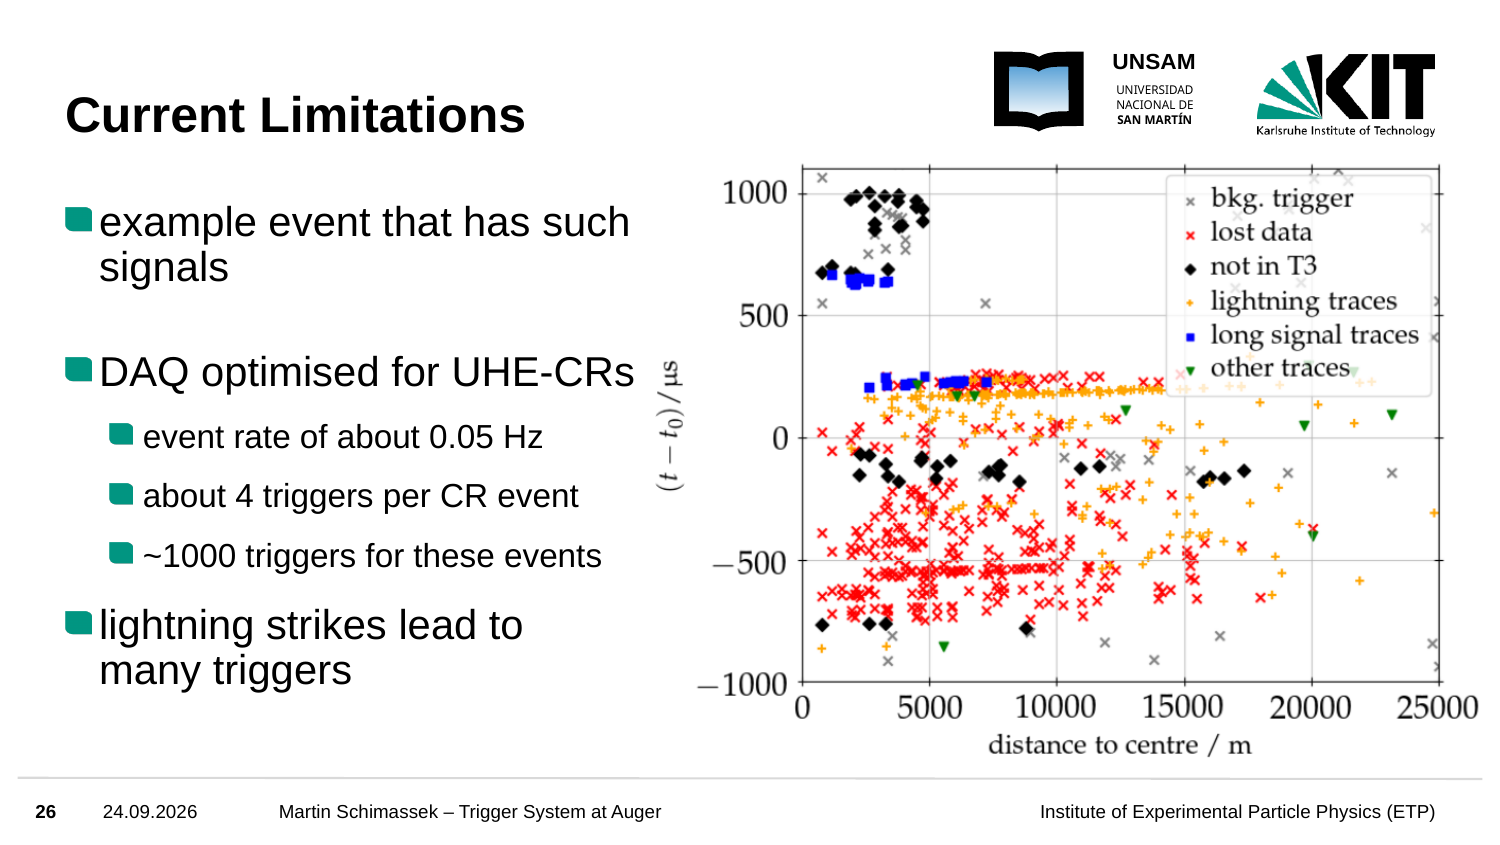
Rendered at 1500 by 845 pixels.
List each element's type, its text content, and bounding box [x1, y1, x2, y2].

list example event that has such signals DAQ optimised for UHE-CRs event rate of about 0.05 Hz about 4 triggers per CR event ~1000 triggers for these events lightning strikes lead to many triggers [65, 200, 655, 736]
title Current Limitations [64, 48, 1192, 144]
slide_number <number> [35, 778, 89, 844]
picture [1257, 54, 1435, 137]
slide_number 01.11.2021 [102, 778, 272, 844]
picture [655, 149, 1486, 766]
